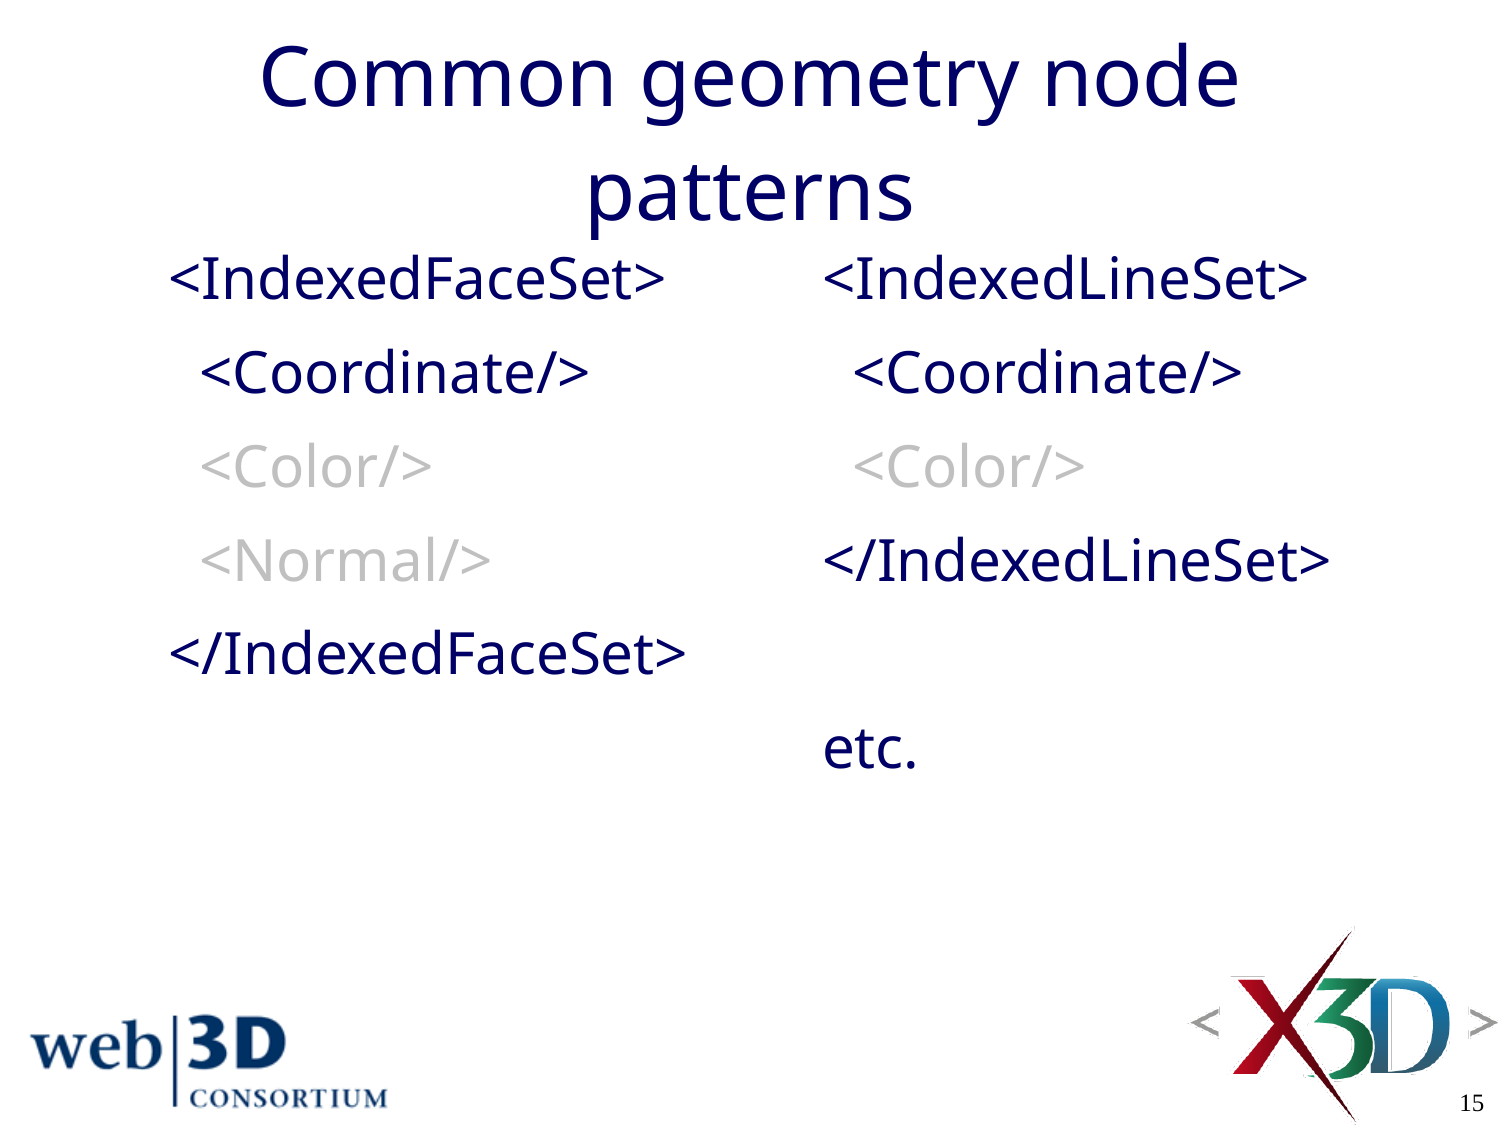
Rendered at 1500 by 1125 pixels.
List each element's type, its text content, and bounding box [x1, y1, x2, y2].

list <IndexedLineSet> <Coordinate/> <Color/> </IndexedLineSet> etc. [765, 237, 1388, 986]
list <IndexedFaceSet> <Coordinate/> <Color/> <Normal/> </IndexedFaceSet> [112, 237, 735, 1001]
picture [1187, 926, 1500, 1125]
title Common geometry node patterns [112, 37, 1388, 226]
picture [12, 998, 413, 1118]
